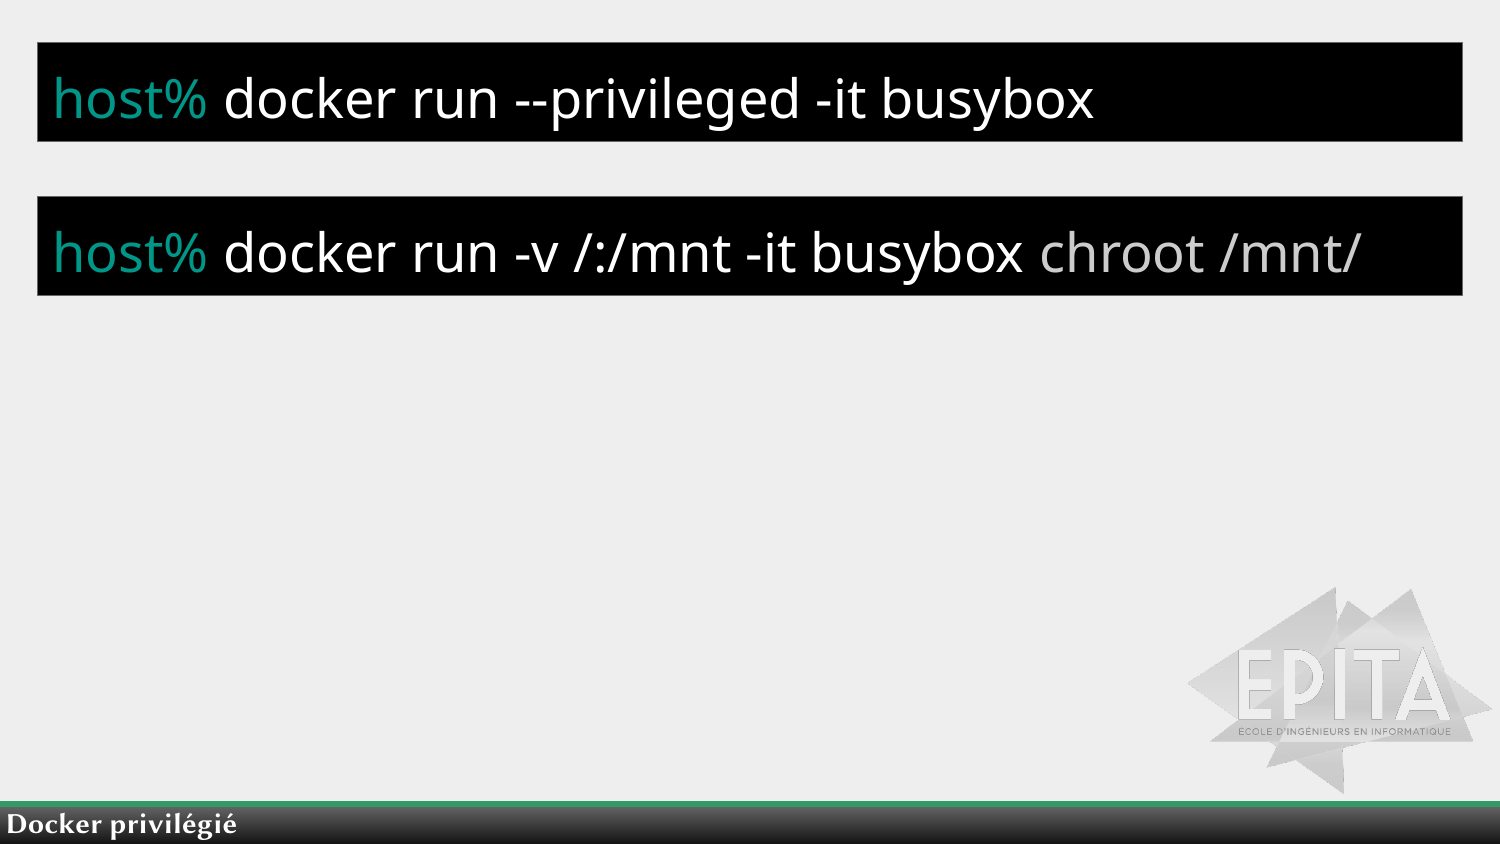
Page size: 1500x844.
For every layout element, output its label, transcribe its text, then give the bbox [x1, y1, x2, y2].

title Docker privilégié [5, 801, 1075, 844]
text_box host% docker run -v /:/mnt -it busybox chroot /mnt/ [37, 196, 1463, 296]
text_box host% docker run --privileged -it busybox [37, 42, 1463, 142]
picture [1187, 587, 1492, 794]
